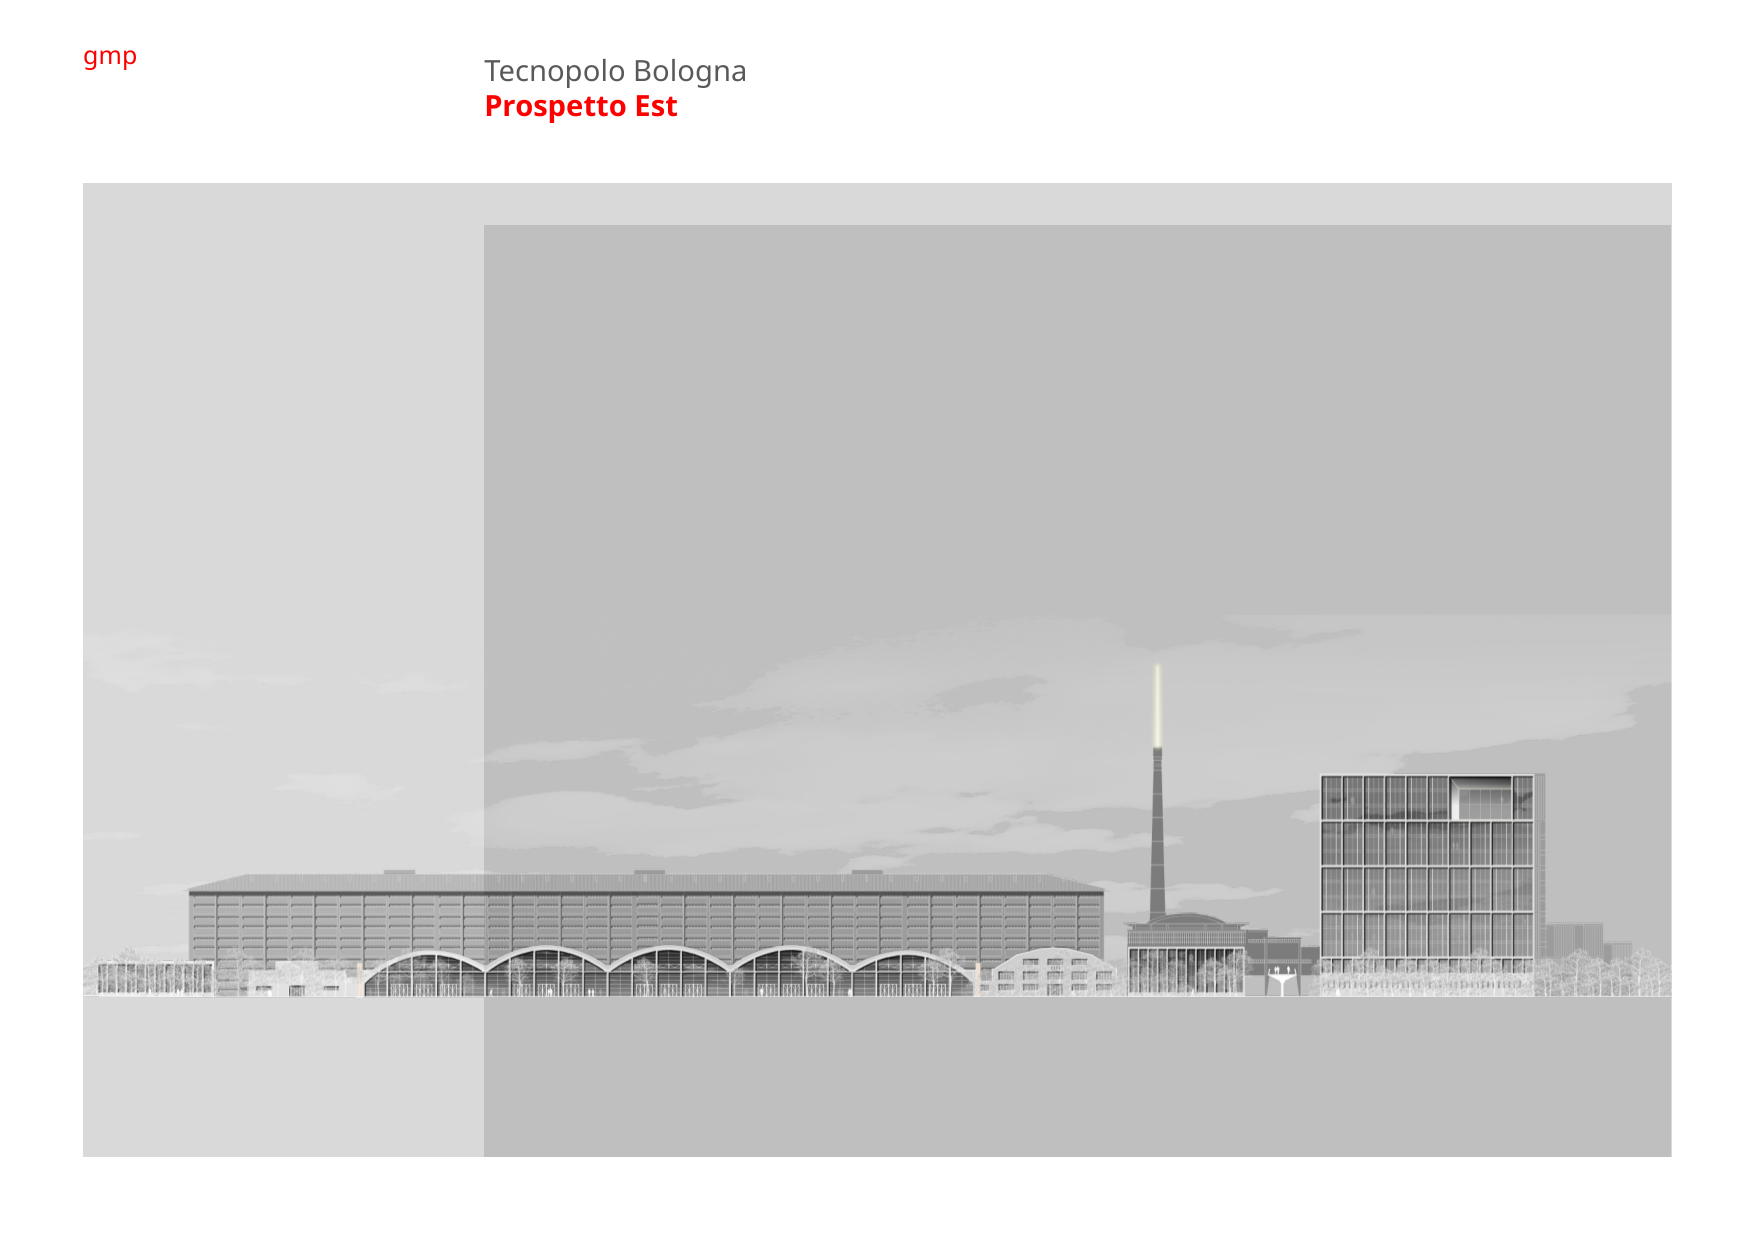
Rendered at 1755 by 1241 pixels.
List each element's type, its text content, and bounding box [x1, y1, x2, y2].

picture [83, 518, 1672, 1152]
text_box [83, 183, 1672, 518]
text_box [83, 1152, 1672, 1157]
list Prospetto Est [484, 93, 1625, 146]
